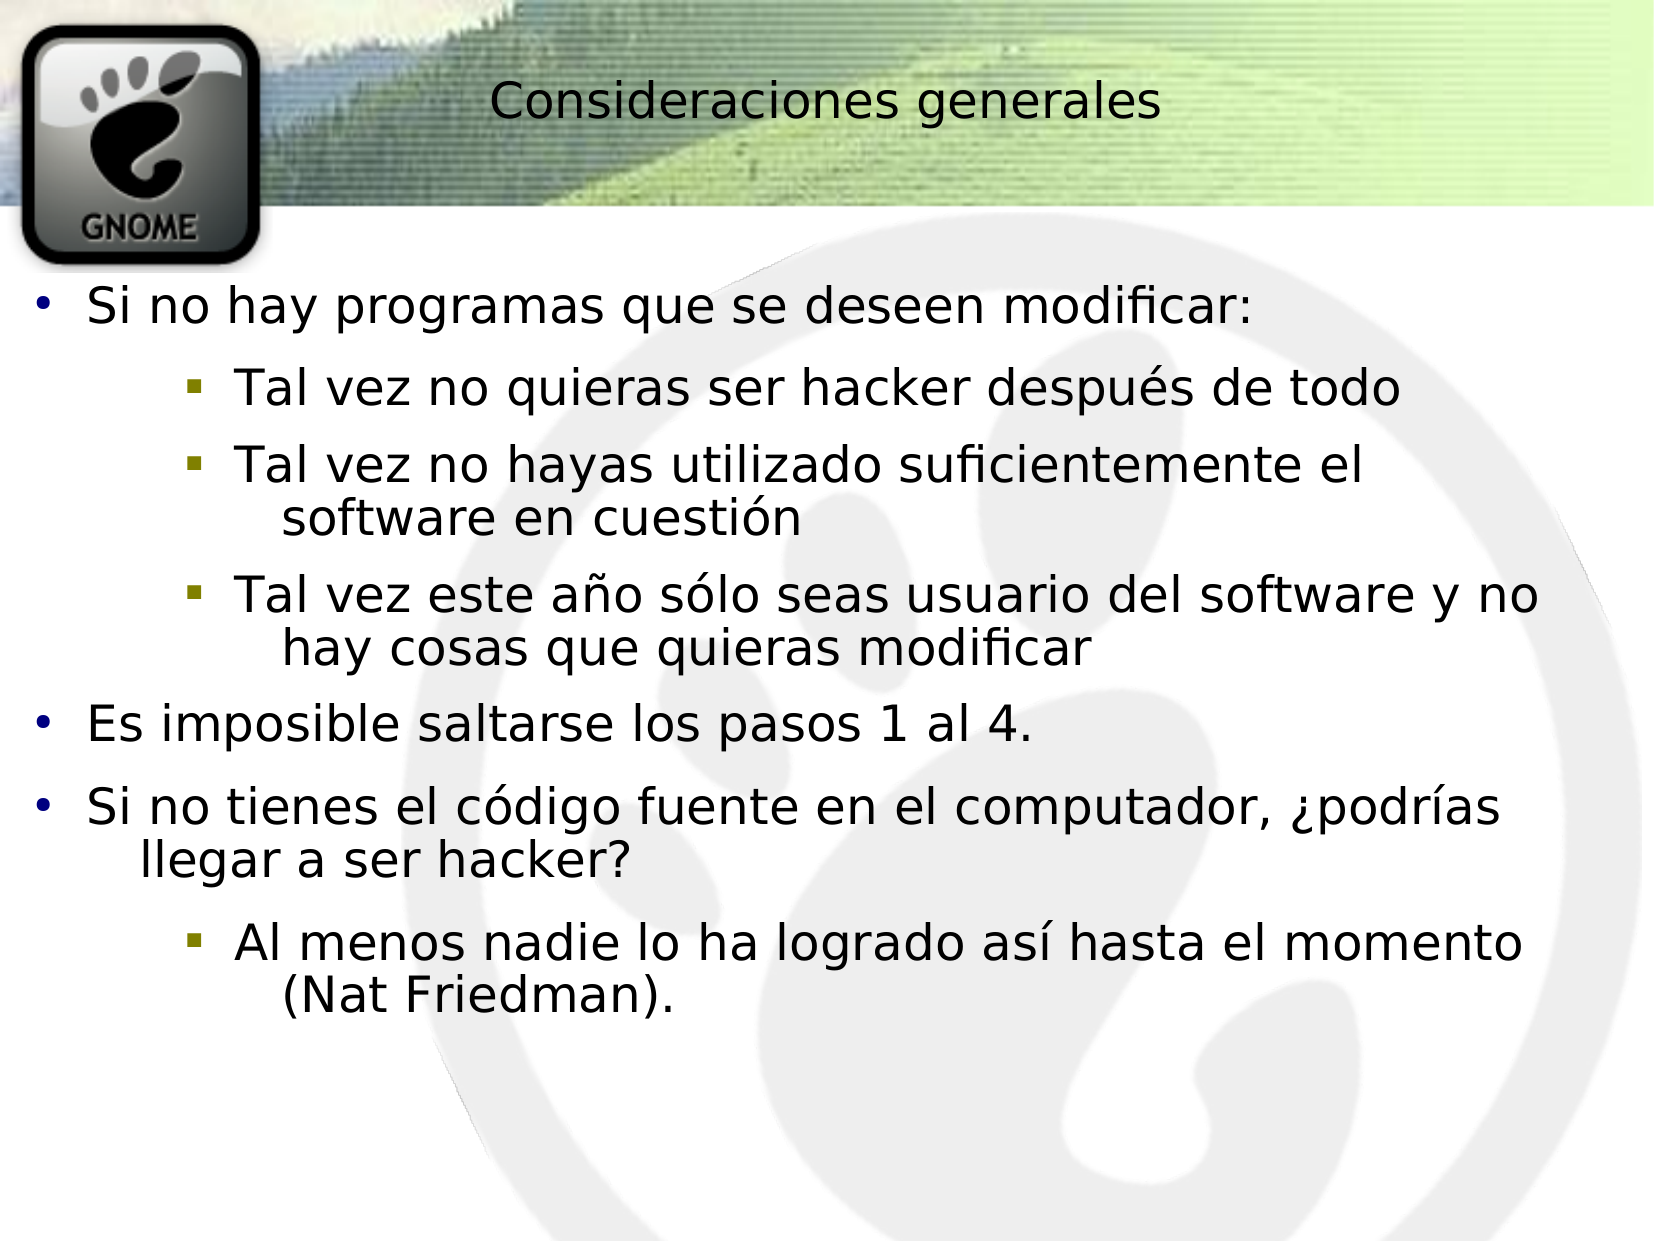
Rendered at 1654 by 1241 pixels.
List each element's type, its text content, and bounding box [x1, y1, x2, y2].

title Consideraciones generales [0, 0, 1653, 207]
picture [0, 0, 1654, 1241]
list Si no hay programas que se deseen modificar: Tal vez no quieras ser hacker después de todo Tal vez no hayas utilizado suficientemente el software en cuestión Tal vez este año sólo seas usuario del software y no hay cosas que quieras modificar Es imposible saltarse los pasos 1 al 4. Si no tienes el código fuente en el computador, ¿podrías llegar a ser hacker? Al menos nadie lo ha logrado así hasta el momento (Nat Friedman). [0, 280, 1595, 1211]
